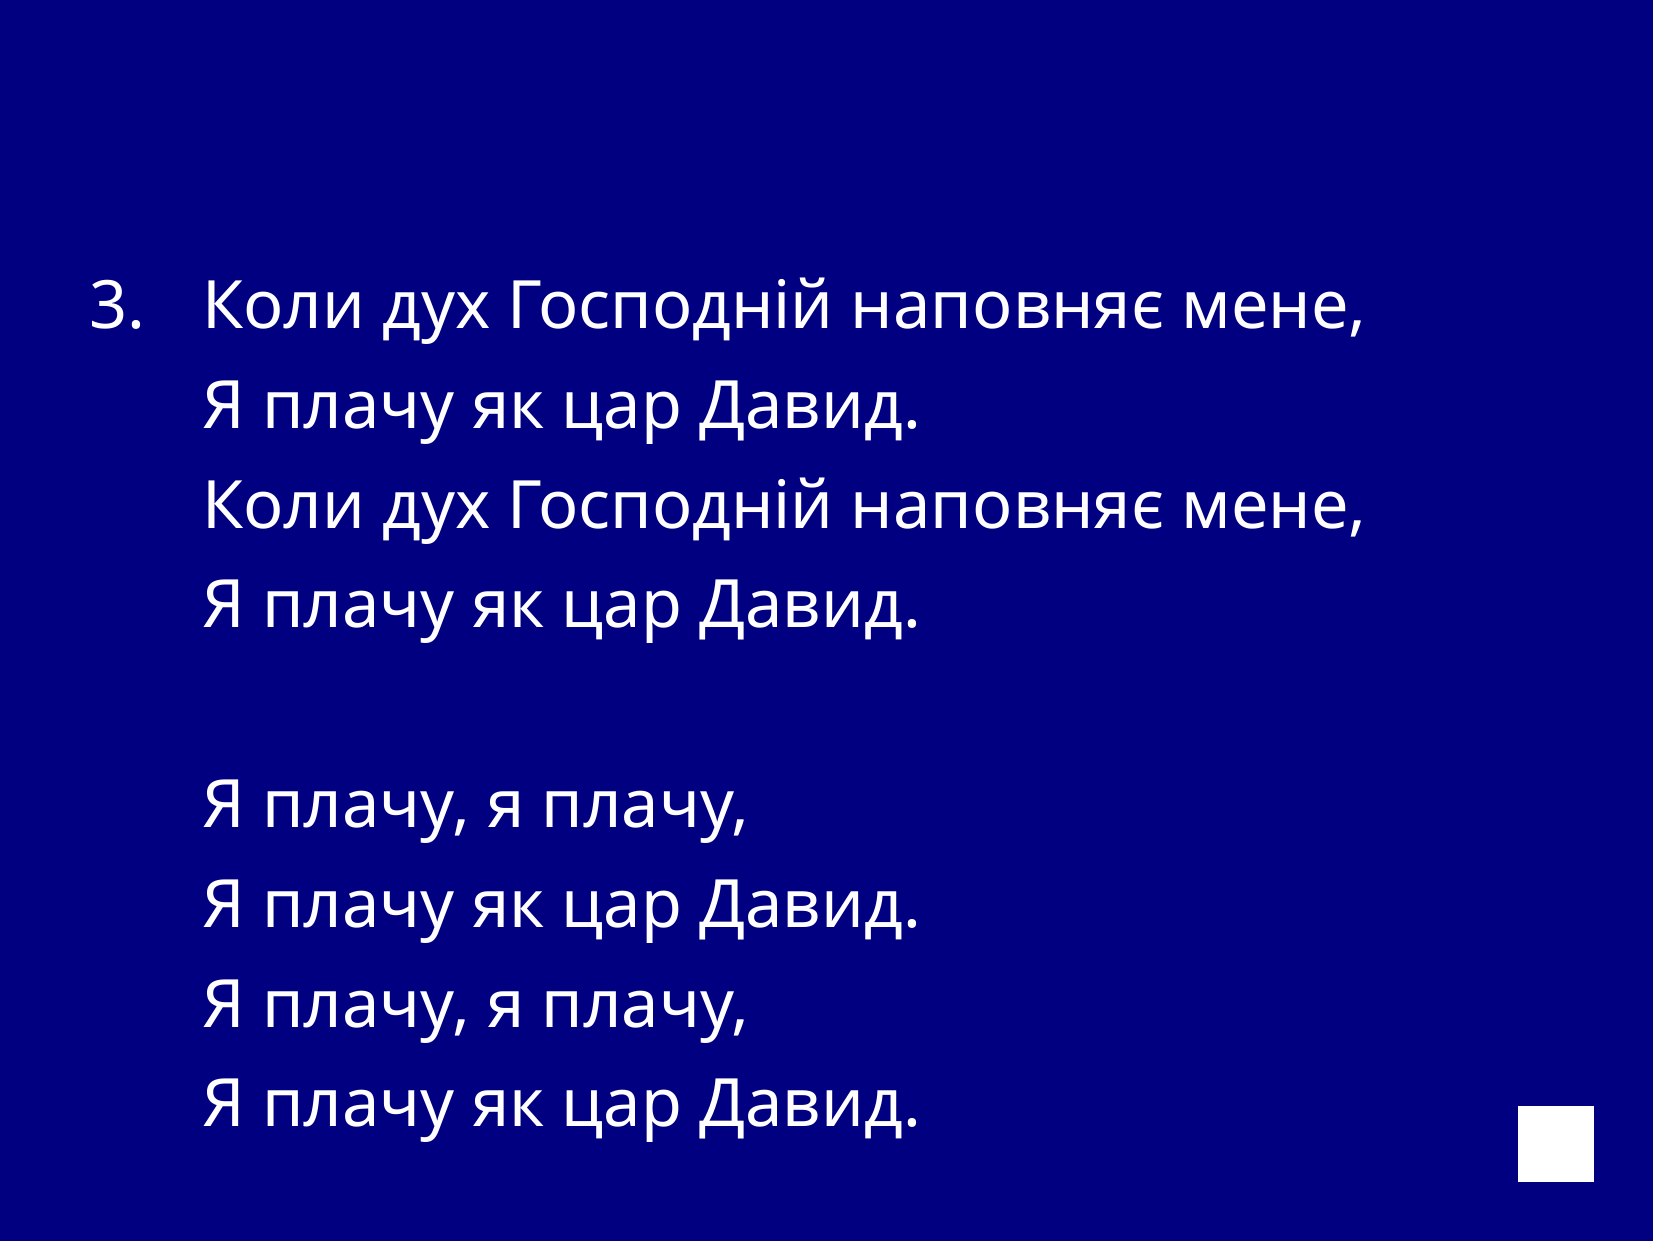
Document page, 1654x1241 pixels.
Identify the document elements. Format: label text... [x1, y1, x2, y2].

text_box 3. Коли дух Господній наповняє мене, Я плачу як цар Давид. Коли дух Господній наповняє мене, Я плачу як цар Давид. Я плачу, я плачу, Я плачу як цар Давид. Я плачу, я плачу, Я плачу як цар Давид. [75, 150, 1576, 1163]
text_box [1518, 1106, 1594, 1182]
